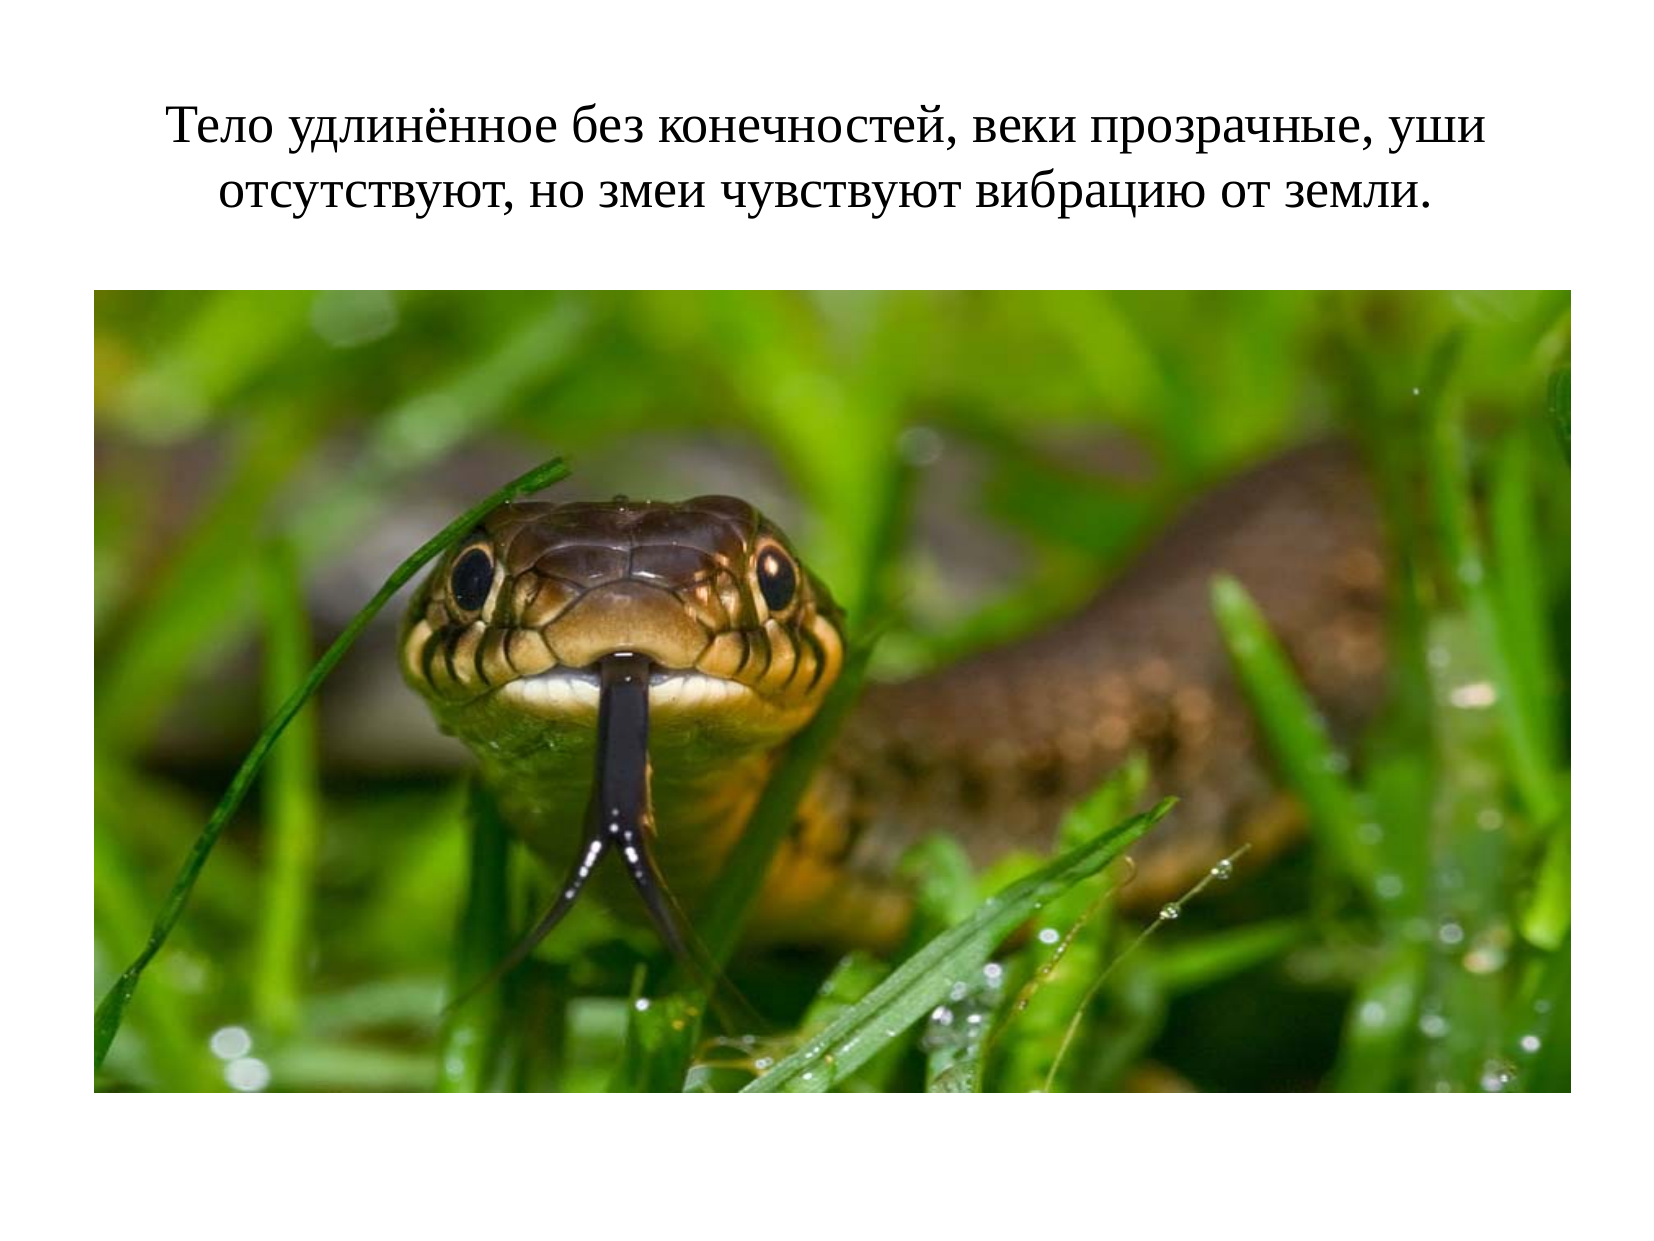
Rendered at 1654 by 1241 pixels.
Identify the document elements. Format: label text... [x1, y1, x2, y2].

title Тело удлинённое без конечностей, веки прозрачные, уши отсутствуют, но змеи чувствуют вибрацию от земли. [82, 49, 1571, 257]
picture [94, 290, 1571, 1093]
